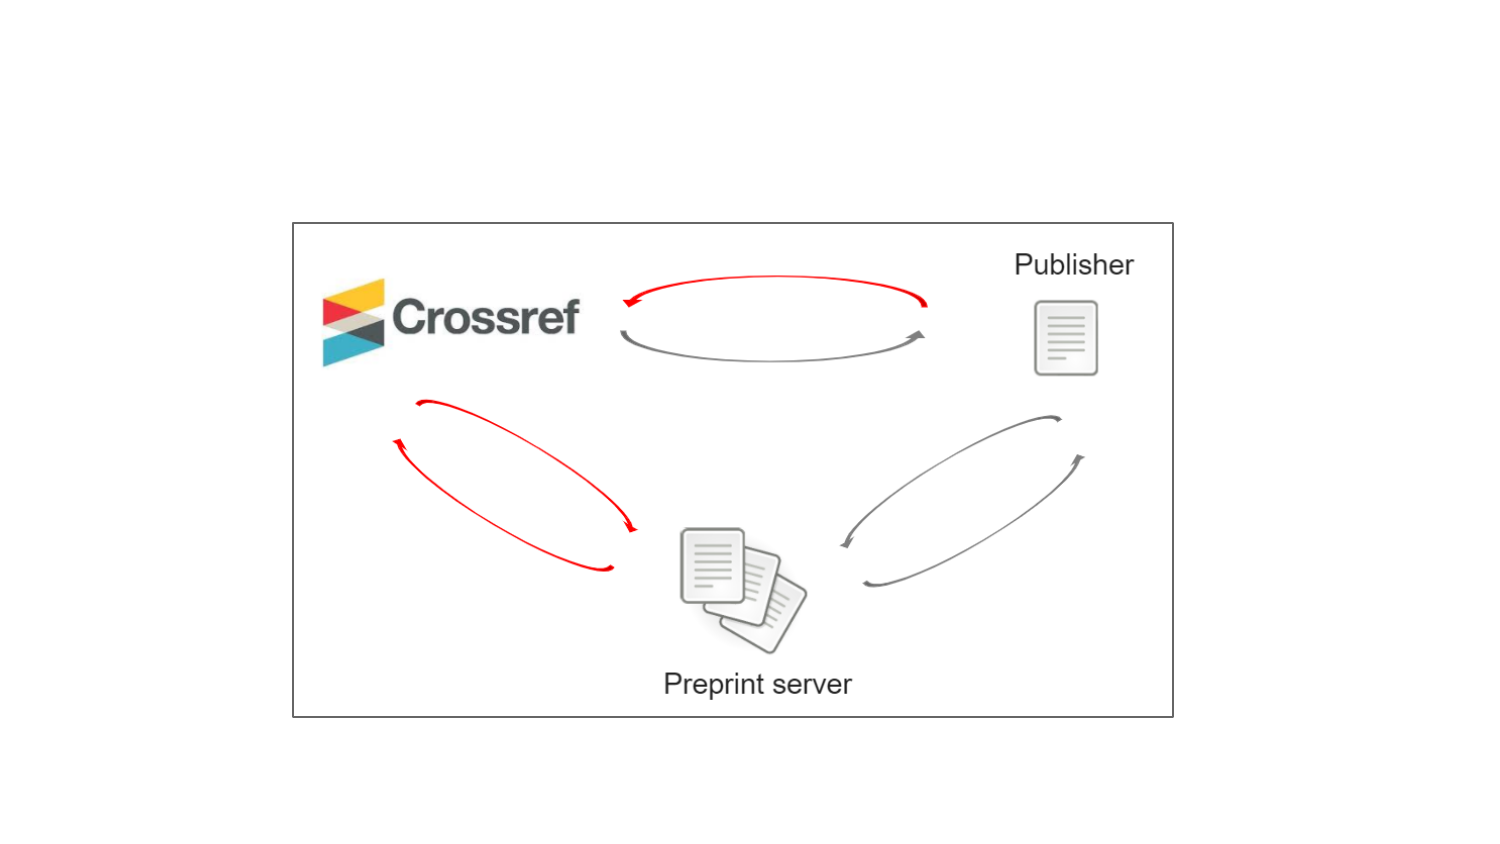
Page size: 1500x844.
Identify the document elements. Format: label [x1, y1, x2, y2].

picture [293, 223, 1173, 717]
